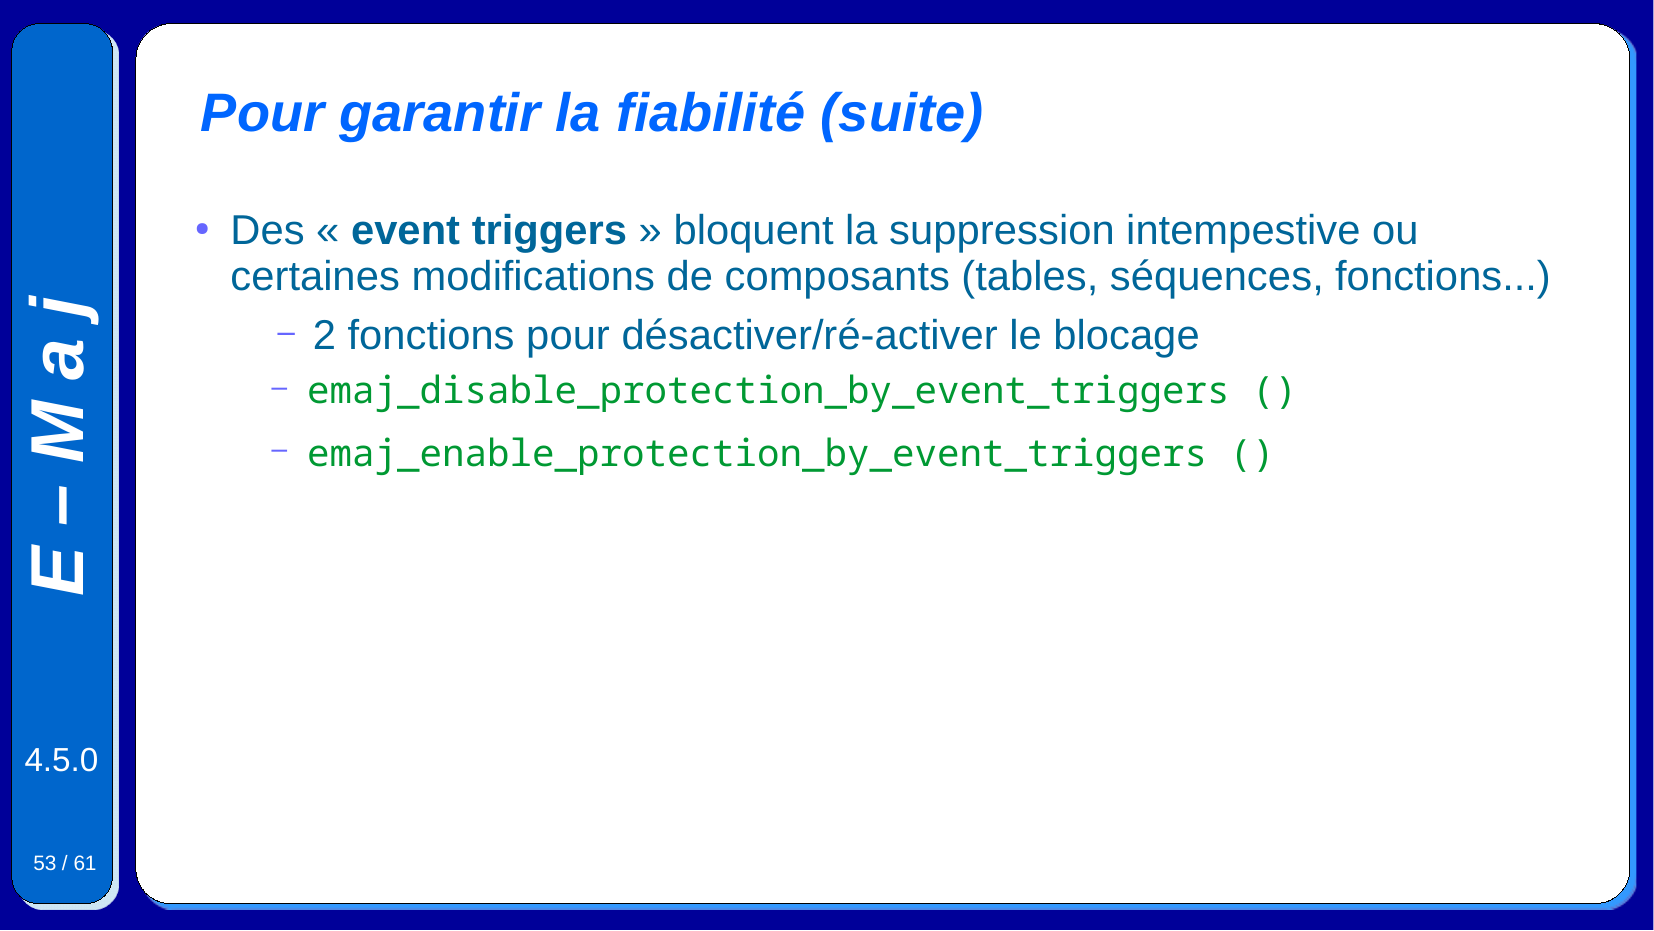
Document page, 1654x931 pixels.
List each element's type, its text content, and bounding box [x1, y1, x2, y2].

list Des « event triggers » bloquent la suppression intempestive ou certaines modifications de composants (tables, séquences, fonctions...) 2 fonctions pour désactiver/ré-activer le blocage emaj_disable_protection_by_event_triggers () emaj_enable_protection_by_event_triggers () [177, 206, 1587, 827]
title Pour garantir la fiabilité (suite) [200, 34, 1575, 191]
